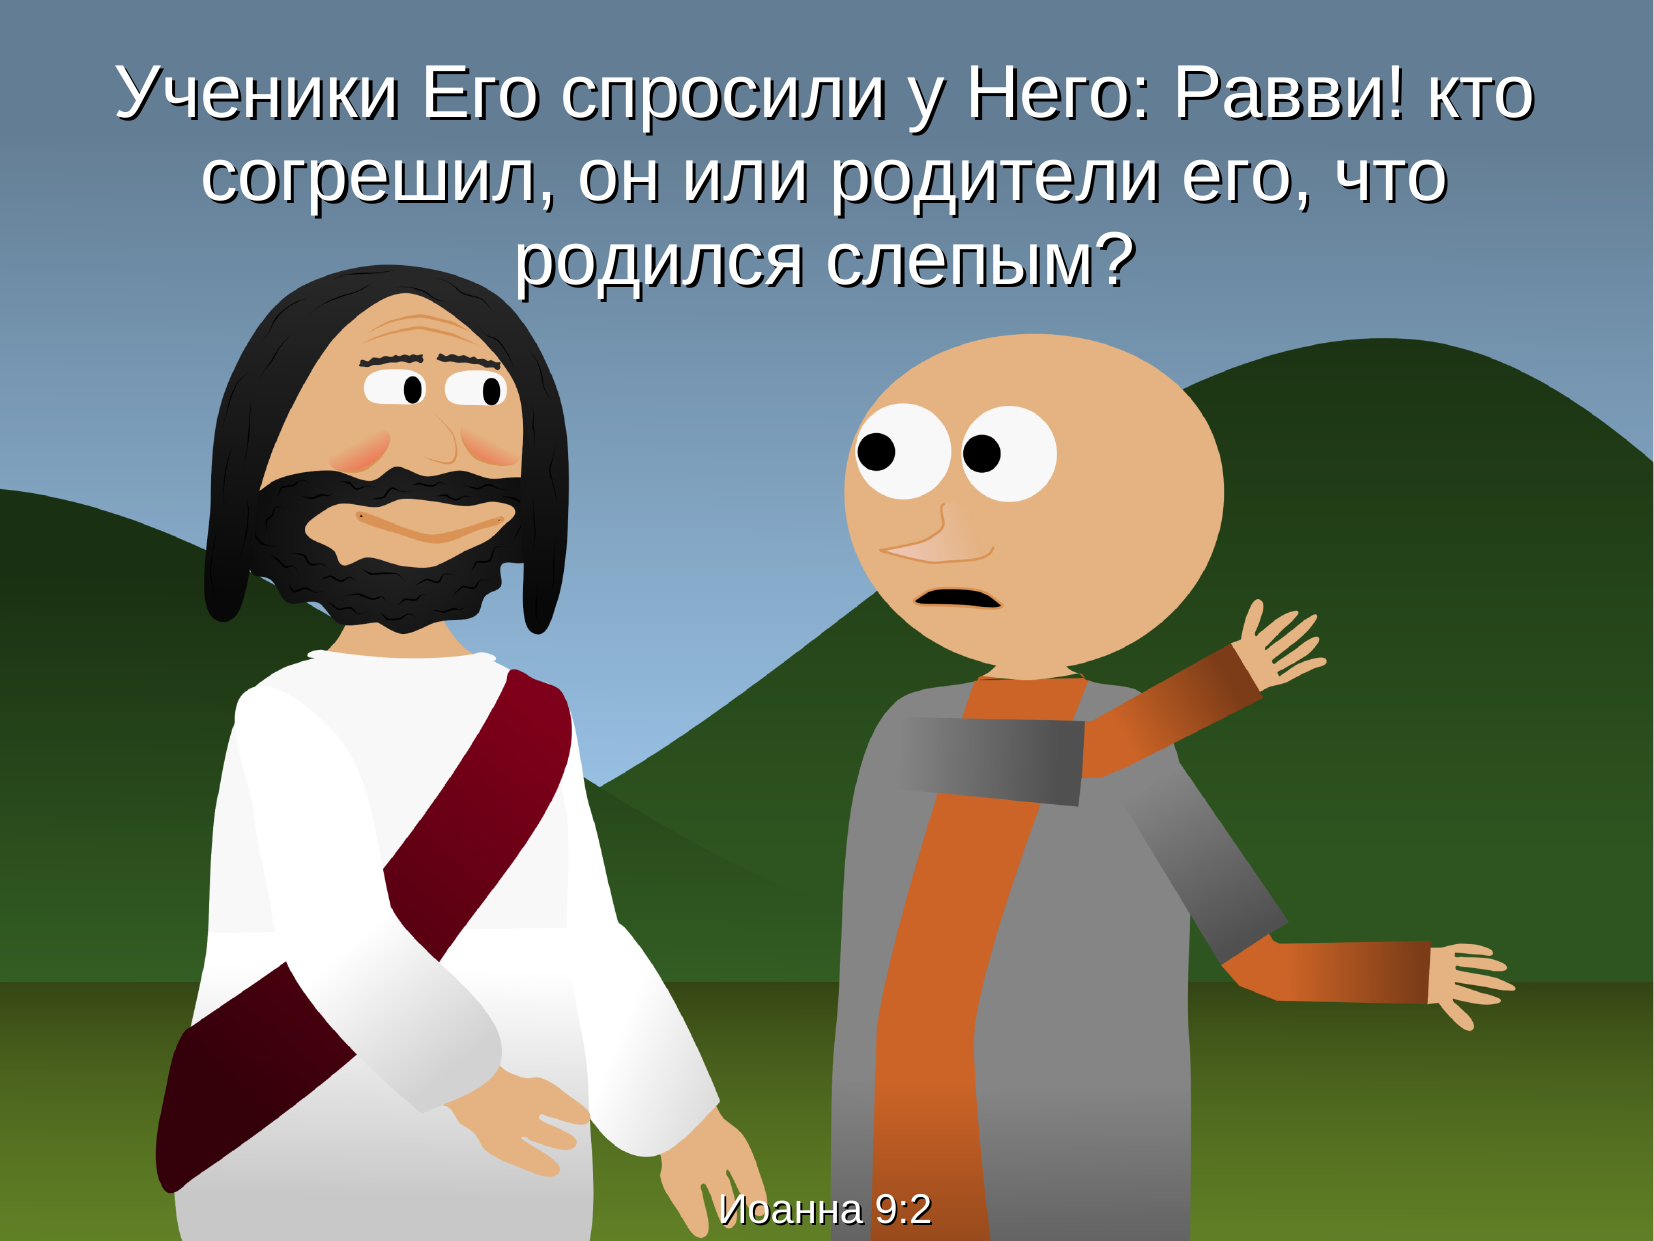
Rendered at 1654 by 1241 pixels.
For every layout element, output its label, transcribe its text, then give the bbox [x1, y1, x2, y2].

picture [0, 0, 1654, 1241]
text_box Иоанна 9:2 [37, 1175, 1613, 1238]
text_box Ученики Его спросили у Него: Равви! кто согрешил, он или родители его, что родился слепым? [37, 37, 1613, 305]
